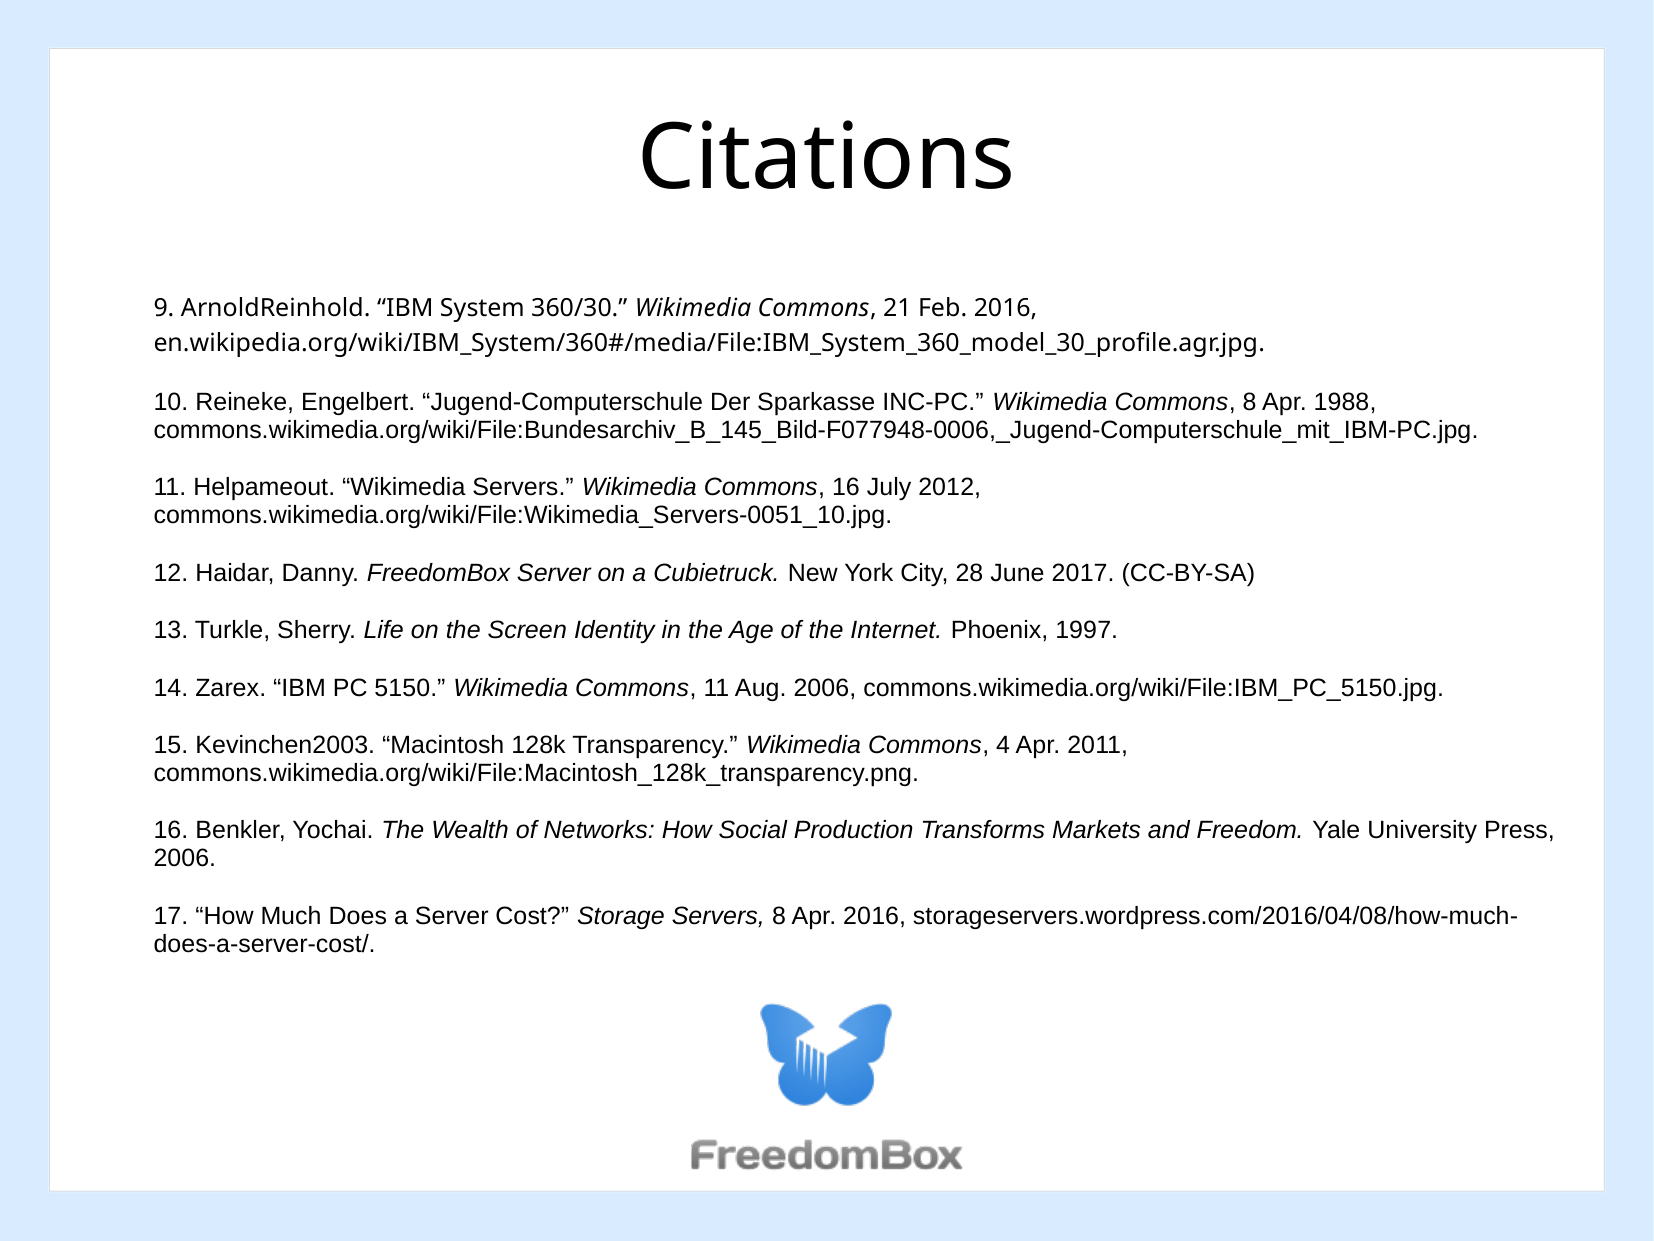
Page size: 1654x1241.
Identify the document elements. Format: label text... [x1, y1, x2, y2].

list 9. ArnoldReinhold. “IBM System 360/30.” Wikimedia Commons, 21 Feb. 2016, en.wikipedia.org/wiki/IBM_System/360#/media/File:IBM_System_360_model_30_profile.agr.jpg. 10. Reineke, Engelbert. “Jugend-Computerschule Der Sparkasse INC-PC.” Wikimedia Commons, 8 Apr. 1988, commons.wikimedia.org/wiki/File:Bundesarchiv_B_145_Bild-F077948-0006,_Jugend-Computerschule_mit_IBM-PC.jpg. 11. Helpameout. “Wikimedia Servers.” Wikimedia Commons, 16 July 2012, commons.wikimedia.org/wiki/File:Wikimedia_Servers-0051_10.jpg. 12. Haidar, Danny. FreedomBox Server on a Cubietruck. New York City, 28 June 2017. (CC-BY-SA) 13. Turkle, Sherry. Life on the Screen Identity in the Age of the Internet. Phoenix, 1997. 14. Zarex. “IBM PC 5150.” Wikimedia Commons, 11 Aug. 2006, commons.wikimedia.org/wiki/File:IBM_PC_5150.jpg. 15. Kevinchen2003. “Macintosh 128k Transparency.” Wikimedia Commons, 4 Apr. 2011, commons.wikimedia.org/wiki/File:Macintosh_128k_transparency.png. 16. Benkler, Yochai. The Wealth of Networks: How Social Production Transforms Markets and Freedom. Yale University Press, 2006. 17. “How Much Does a Server Cost?” Storage Servers, 8 Apr. 2016, storageservers.wordpress.com/2016/04/08/how-much-does-a-server-cost/. [82, 290, 1571, 1010]
picture [0, 0, 1654, 1241]
title Citations [82, 49, 1571, 257]
